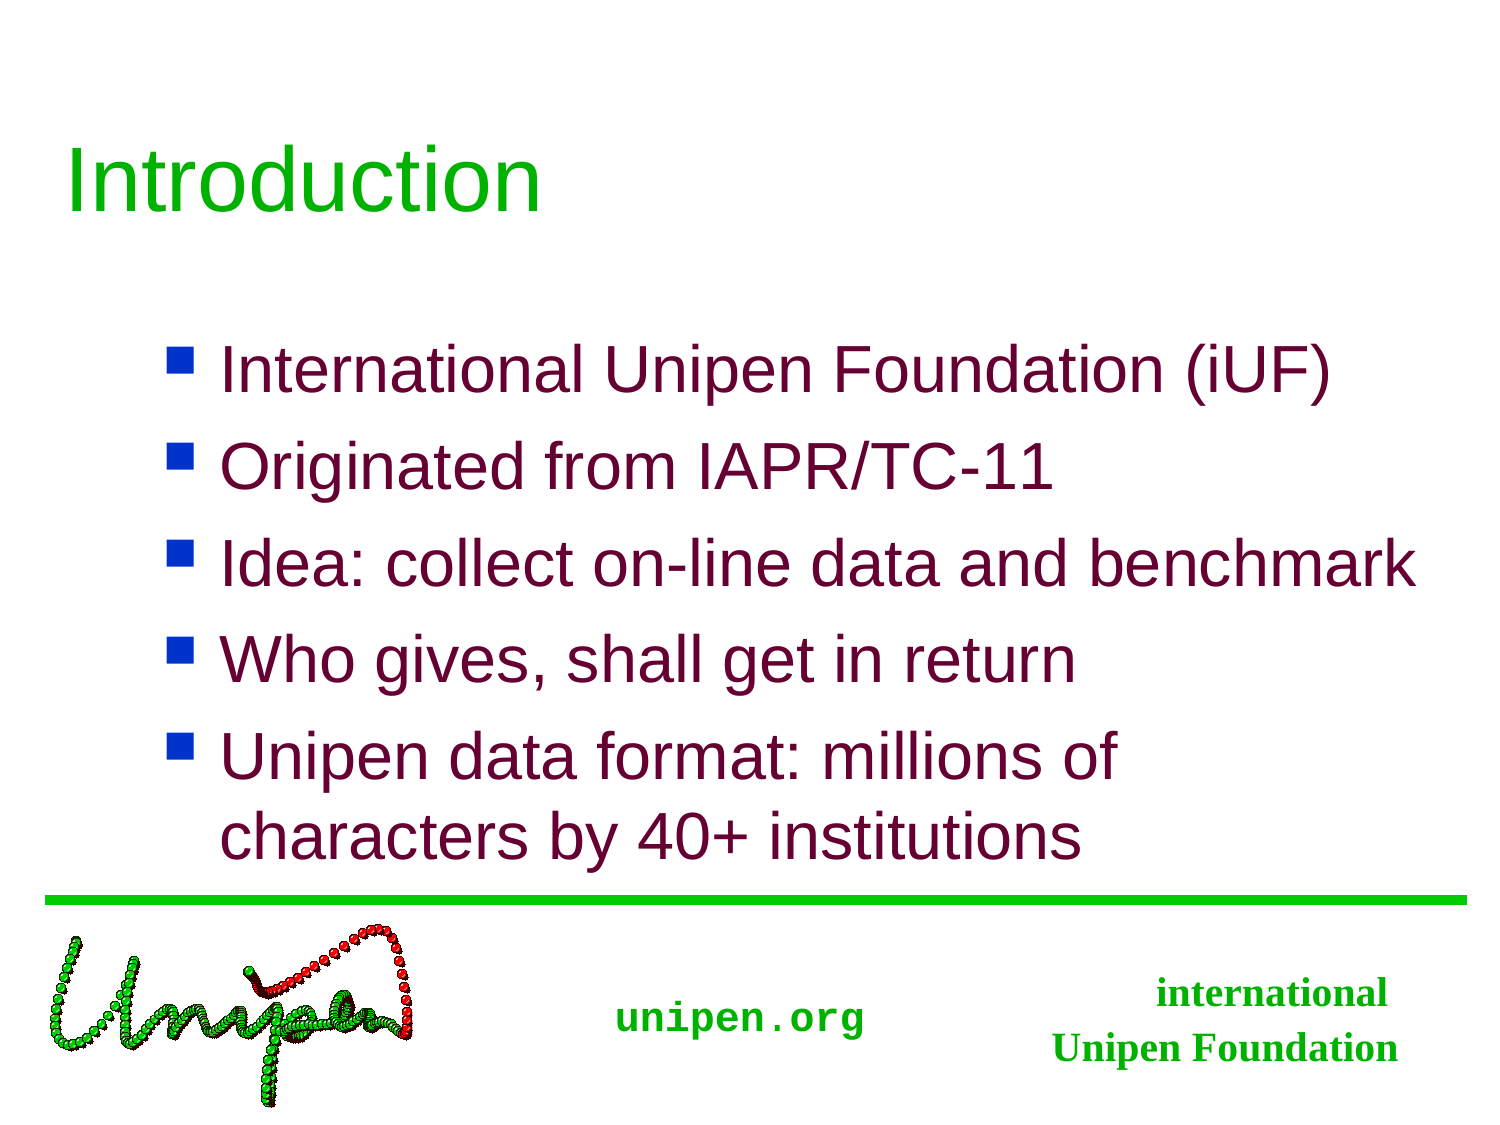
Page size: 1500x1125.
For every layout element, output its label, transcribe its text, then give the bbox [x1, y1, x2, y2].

list International Unipen Foundation (iUF) Originated from IAPR/TC-11 Idea: collect on-line data and benchmark Who gives, shall get in return Unipen data format: millions of characters by 40+ institutions [148, 318, 1463, 994]
picture [50, 924, 413, 1108]
title Introduction [49, 112, 1467, 238]
